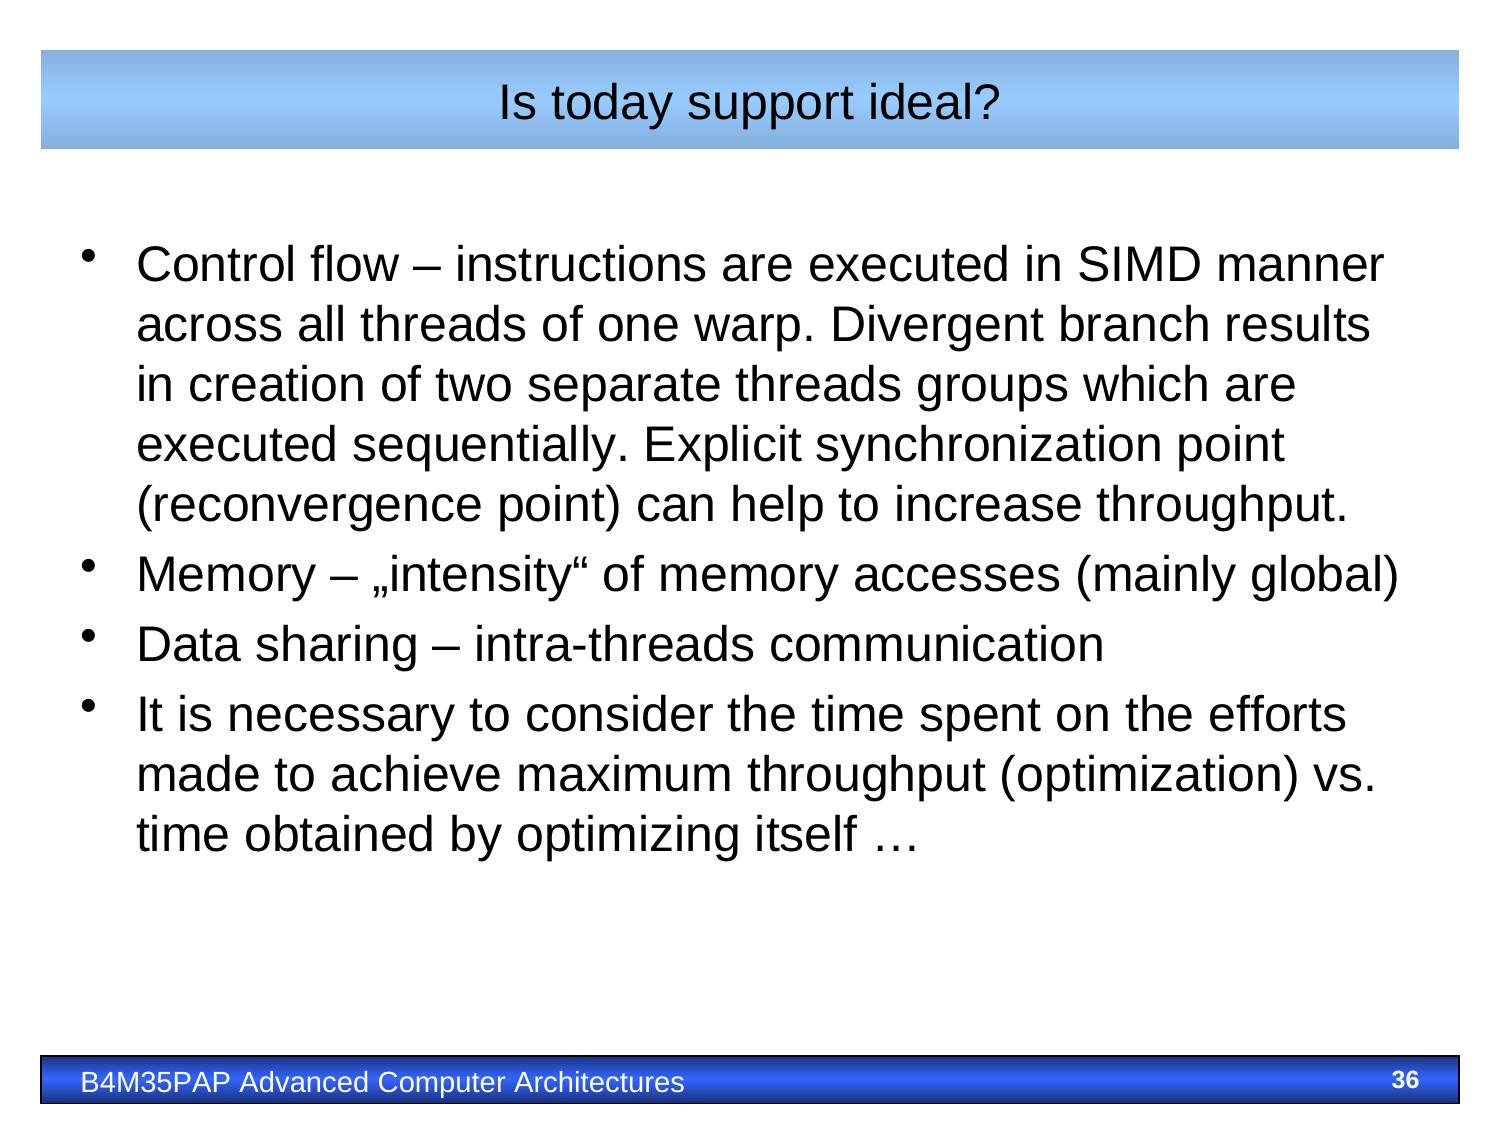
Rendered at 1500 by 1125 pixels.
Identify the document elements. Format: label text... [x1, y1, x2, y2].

title Is today support ideal? [41, 50, 1459, 149]
list Control flow – instructions are executed in SIMD manner across all threads of one warp. Divergent branch results in creation of two separate threads groups which are executed sequentially. Explicit synchronization point (reconvergence point) can help to increase throughput. Memory – „intensity“ of memory accesses (mainly global) Data sharing – intra-threads communication It is necessary to consider the time spent on the efforts made to achieve maximum throughput (optimization) vs. time obtained by optimizing itself … [64, 223, 1436, 1000]
